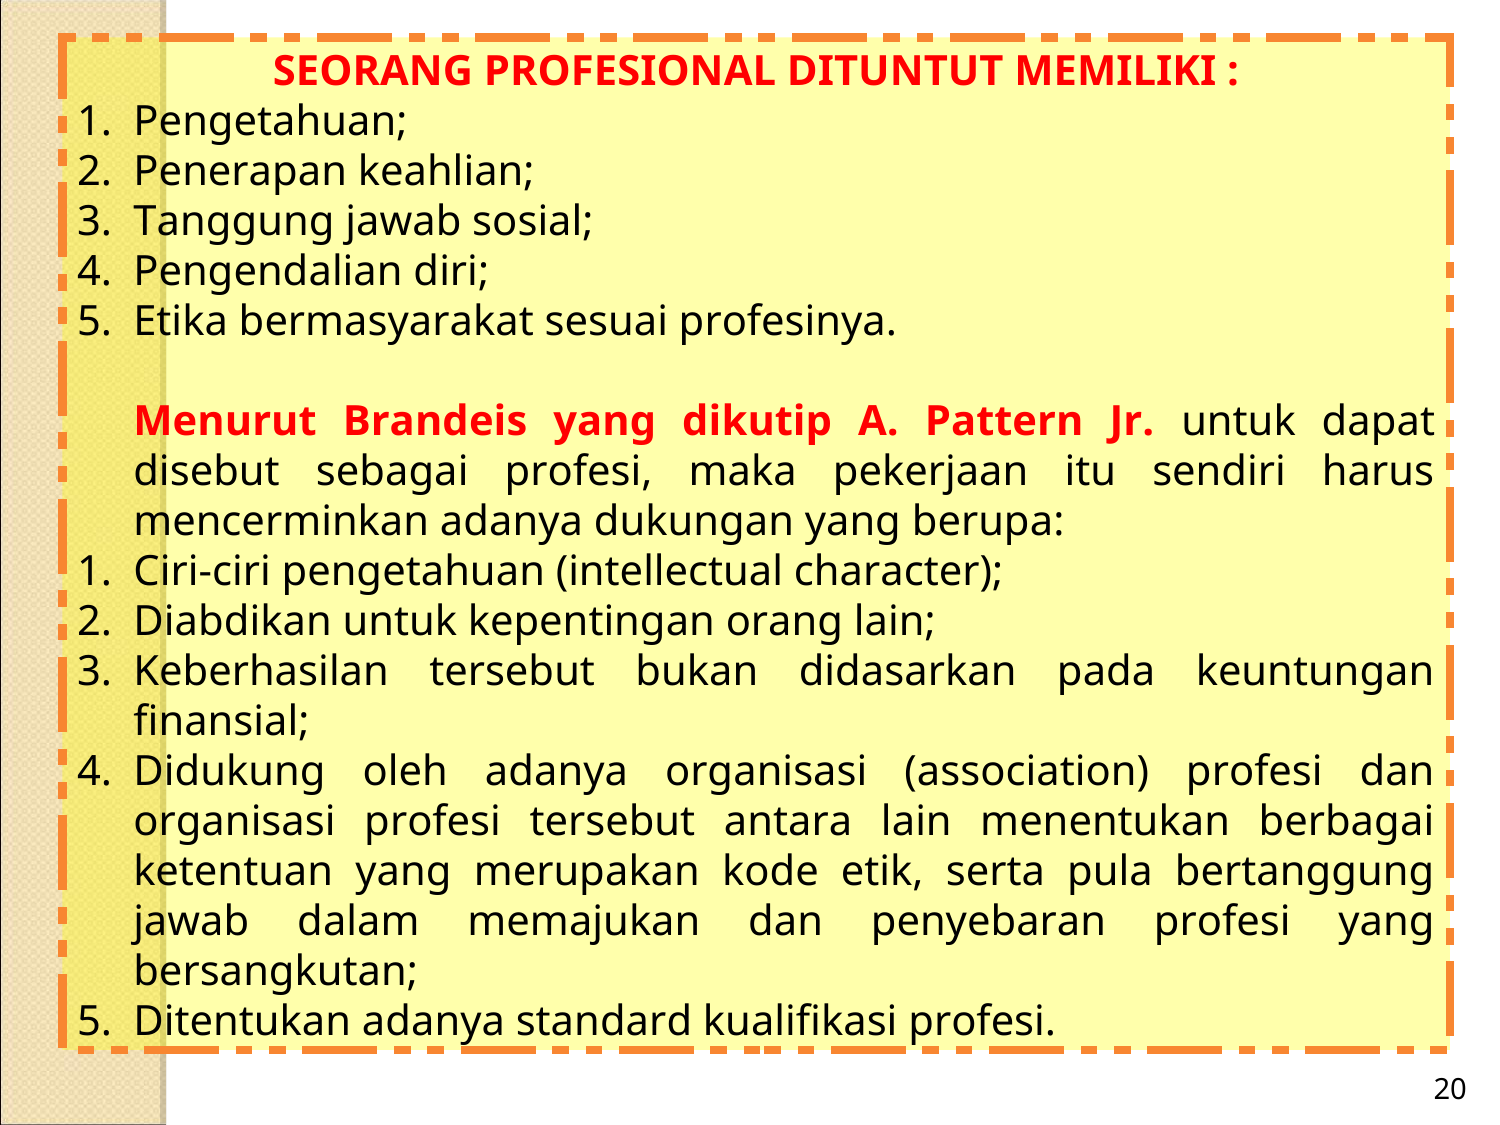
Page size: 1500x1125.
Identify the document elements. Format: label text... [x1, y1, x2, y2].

text_box 20 [1418, 1062, 1500, 1113]
picture [0, 0, 166, 1125]
text_box SEORANG PROFESIONAL DITUNTUT MEMILIKI : Pengetahuan; Penerapan keahlian; Tanggung jawab sosial; Pengendalian diri; Etika bermasyarakat sesuai profesinya. Menurut Brandeis yang dikutip A. Pattern Jr. untuk dapat disebut sebagai profesi, maka pekerjaan itu sendiri harus mencerminkan adanya dukungan yang berupa: Ciri-ciri pengetahuan (intellectual character); Diabdikan untuk kepentingan orang lain; Keberhasilan tersebut bukan didasarkan pada keuntungan finansial; Didukung oleh adanya organisasi (association) profesi dan organisasi profesi tersebut antara lain menentukan berbagai ketentuan yang merupakan kode etik, serta pula bertanggung jawab dalam memajukan dan penyebaran profesi yang bersangkutan; Ditentukan adanya standard kualifikasi profesi. [62, 37, 1450, 1050]
